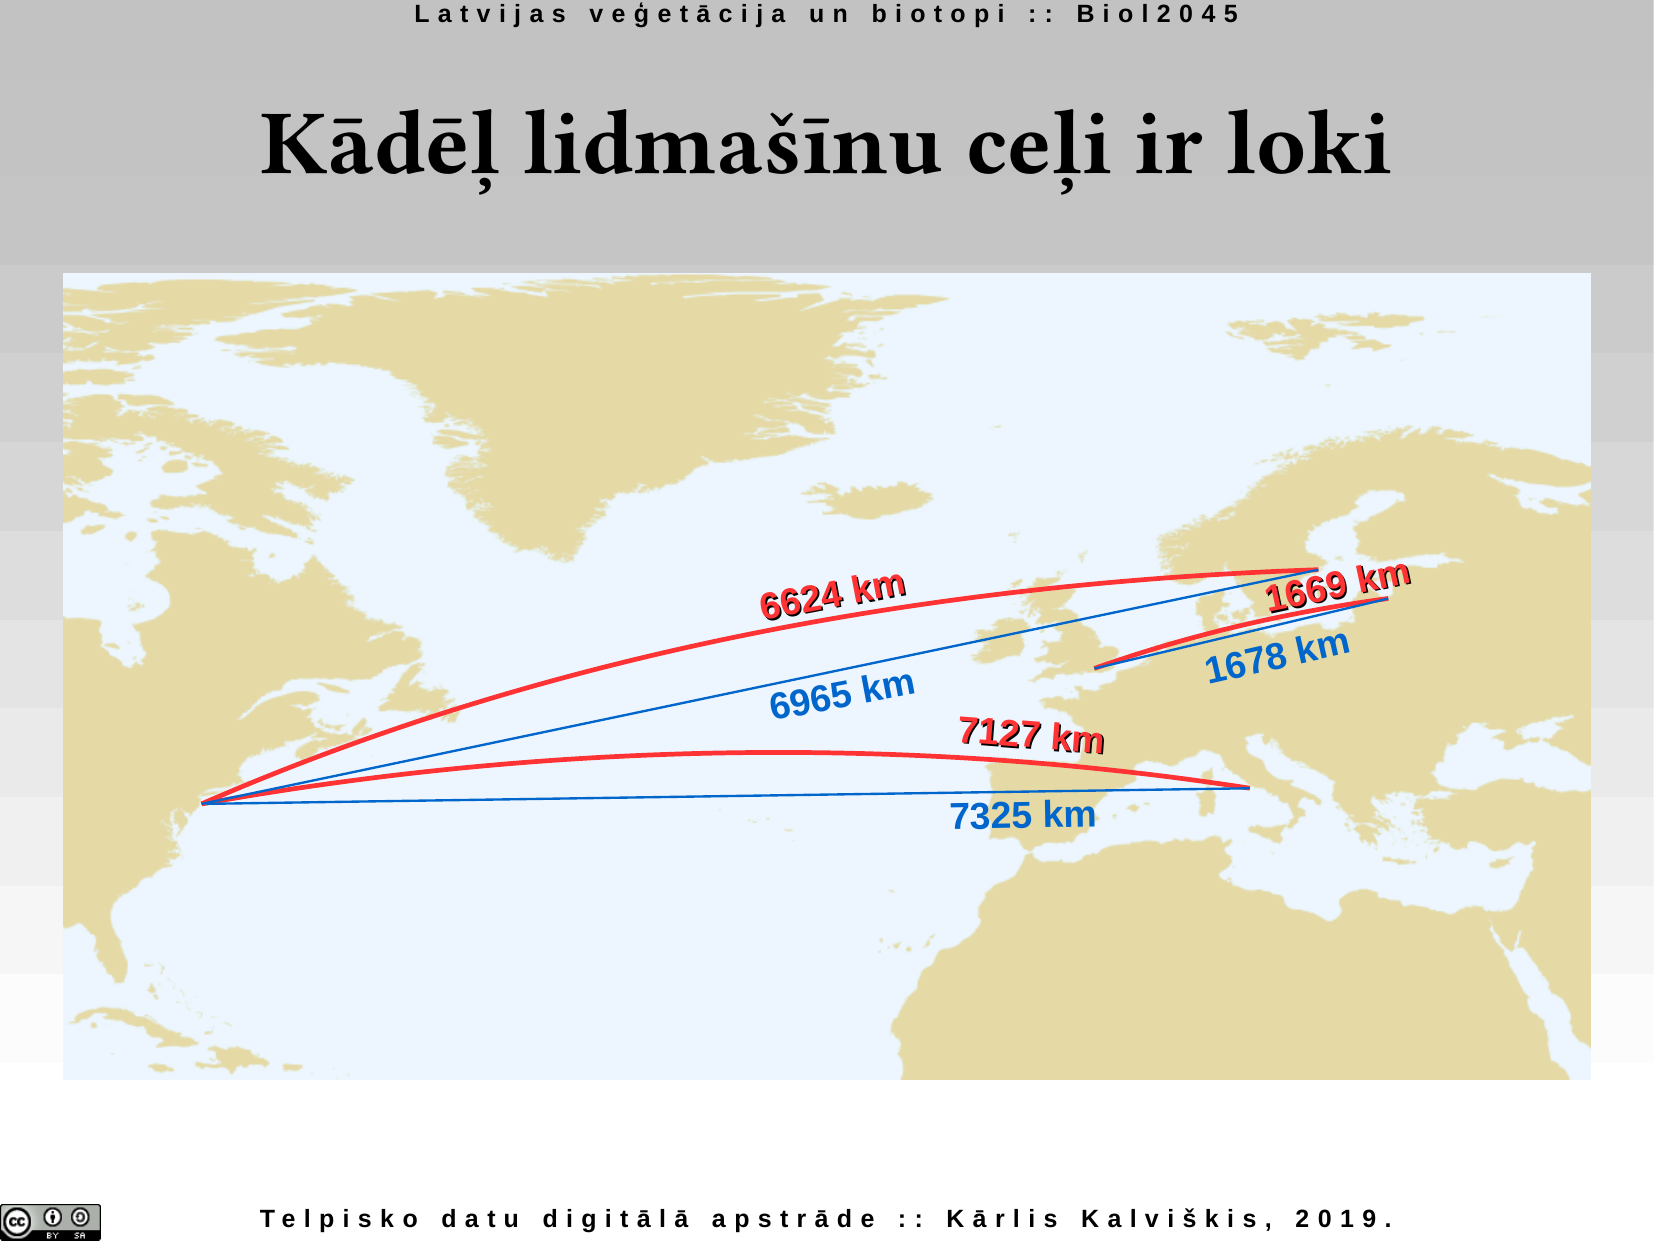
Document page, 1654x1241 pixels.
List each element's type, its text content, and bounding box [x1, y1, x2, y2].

text_box 7325 km [948, 792, 1108, 839]
text_box 6965 km [765, 657, 929, 730]
text_box 1678 km [1200, 616, 1364, 694]
text_box 7127 km [956, 708, 1117, 763]
picture [0, 287, 1654, 1241]
text_box 1669 km [1261, 546, 1424, 616]
text_box 6624 km [755, 557, 919, 629]
title Kādēļ lidmašīnu ceļi ir loki [0, 1, 1654, 287]
